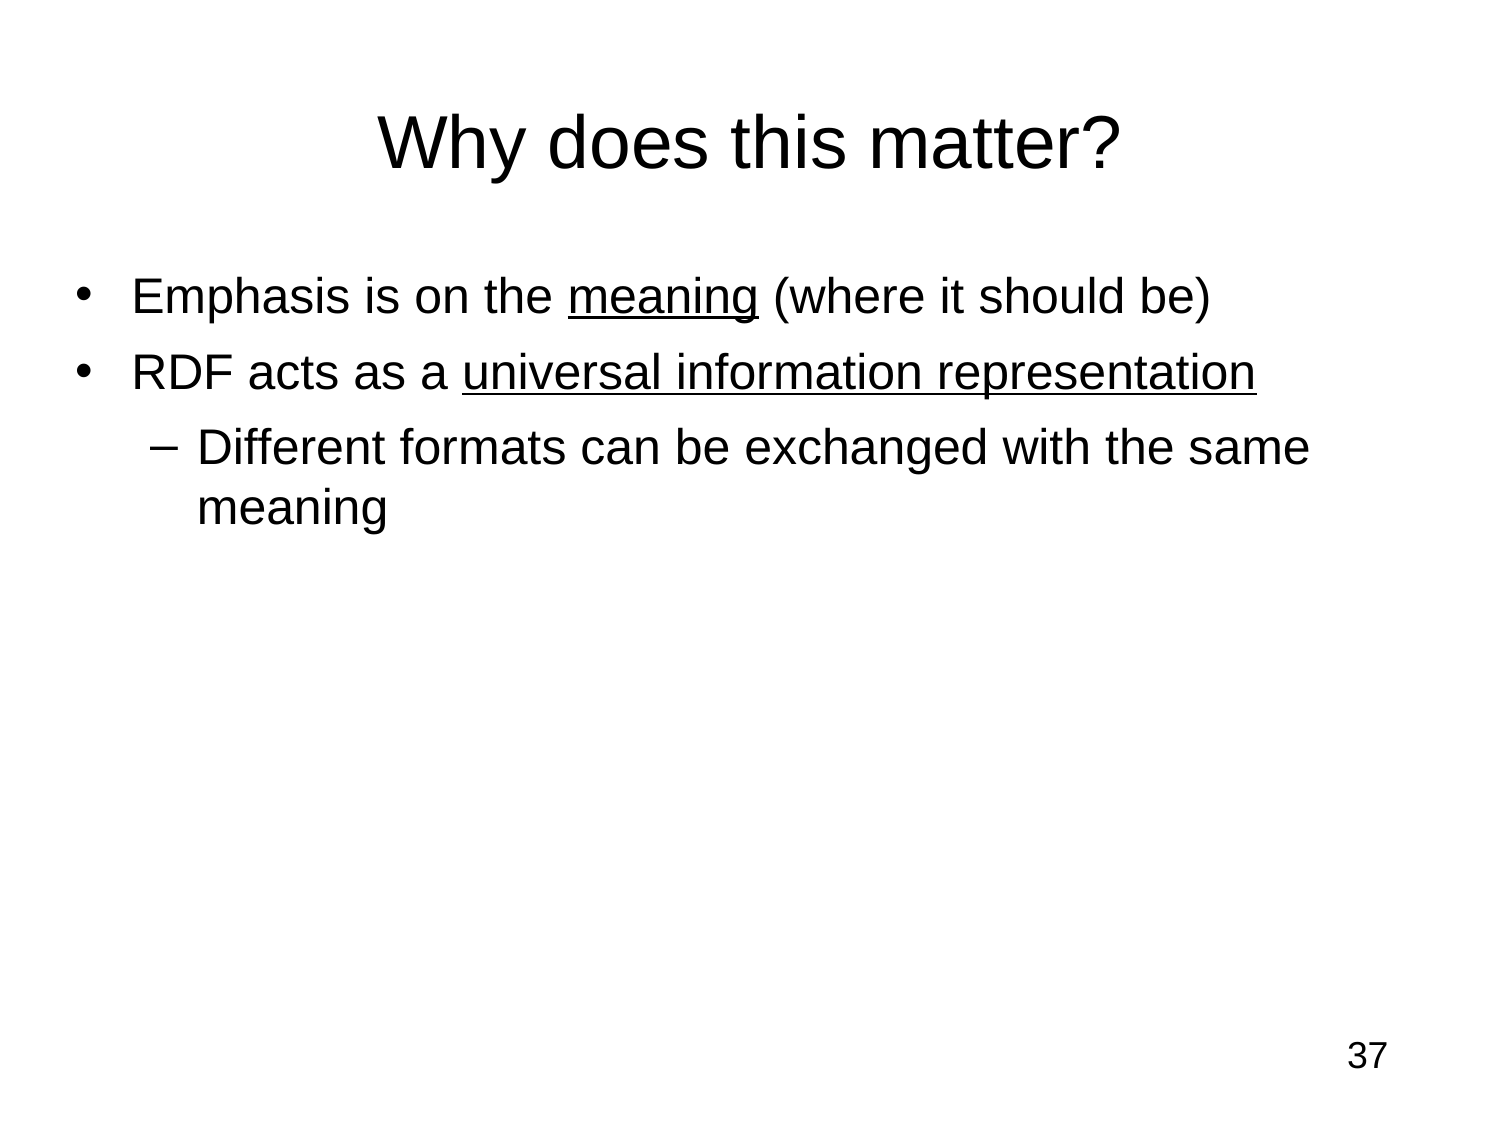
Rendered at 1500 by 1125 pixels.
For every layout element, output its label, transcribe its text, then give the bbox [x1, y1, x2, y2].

title Why does this matter? [75, 93, 1425, 184]
list Emphasis is on the meaning (where it should be) RDF acts as a universal information representation Different formats can be exchanged with the same meaning [75, 263, 1395, 916]
